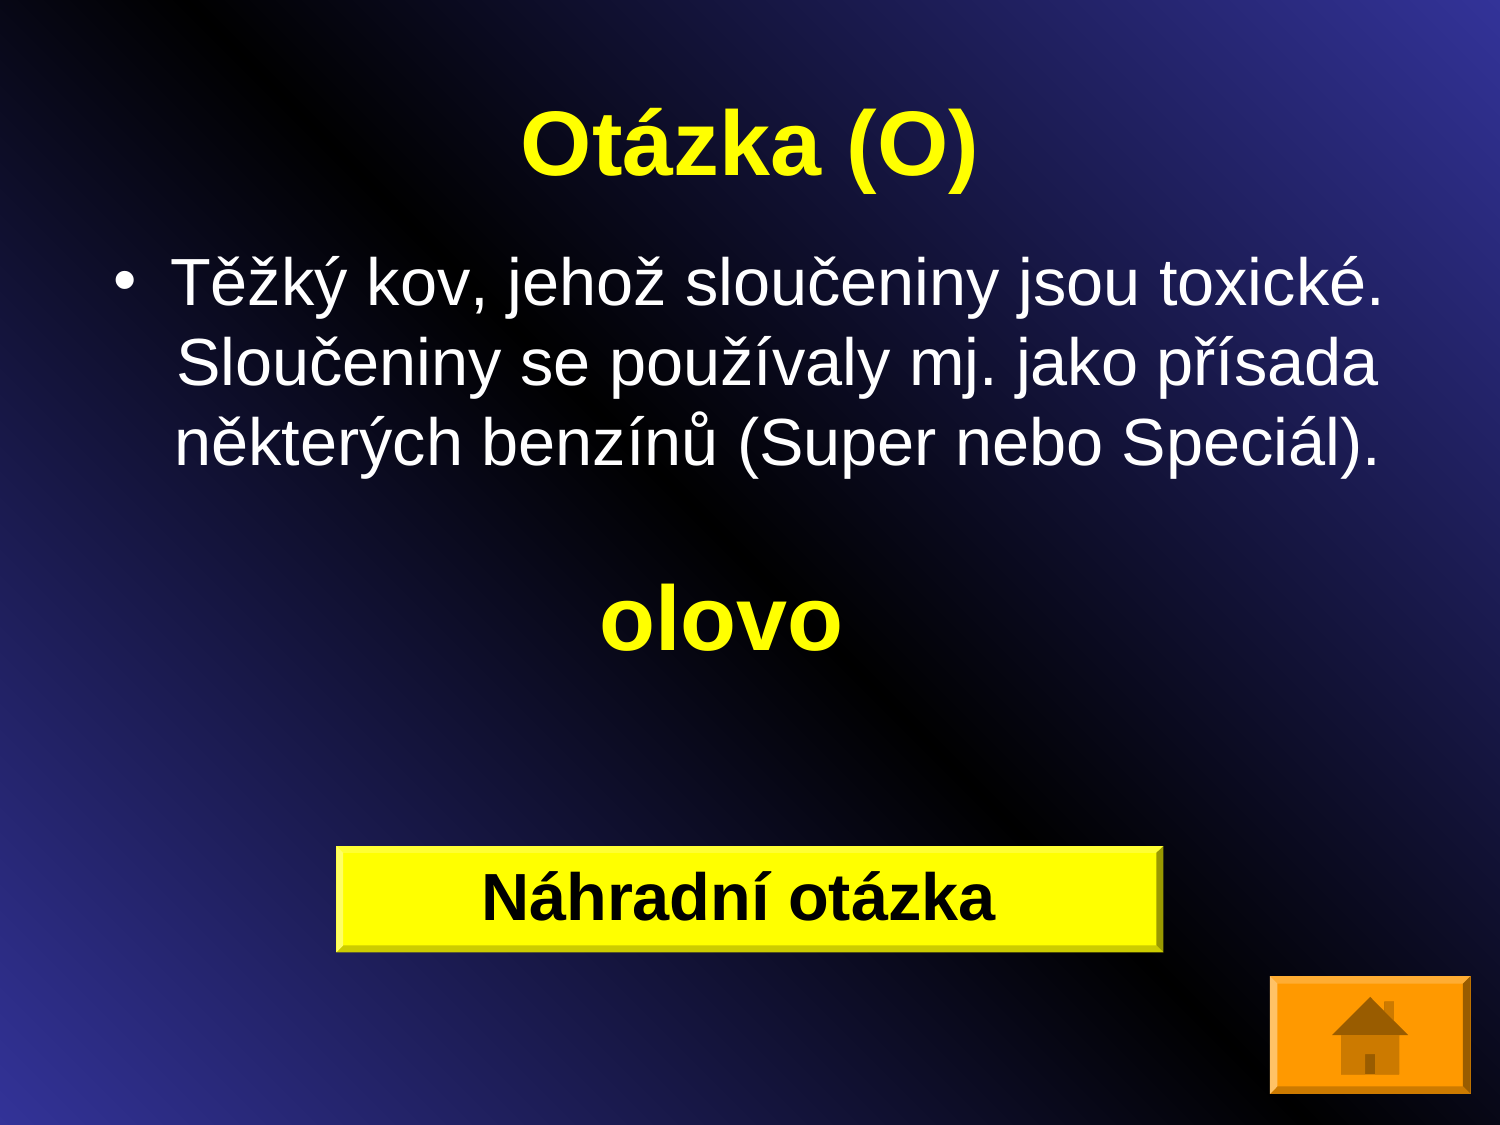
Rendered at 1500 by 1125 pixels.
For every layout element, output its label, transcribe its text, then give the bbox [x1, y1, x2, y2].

title Otázka (O) [75, 45, 1426, 231]
text_box Náhradní otázka [466, 846, 1022, 942]
text_box [337, 846, 1164, 953]
text_box [1271, 976, 1471, 1094]
text_box olovo [584, 550, 904, 677]
list Těžký kov, jehož sloučeniny jsou toxické. Sloučeniny se používaly mj. jako přísada některých benzínů (Super nebo Speciál). [29, 231, 1471, 504]
